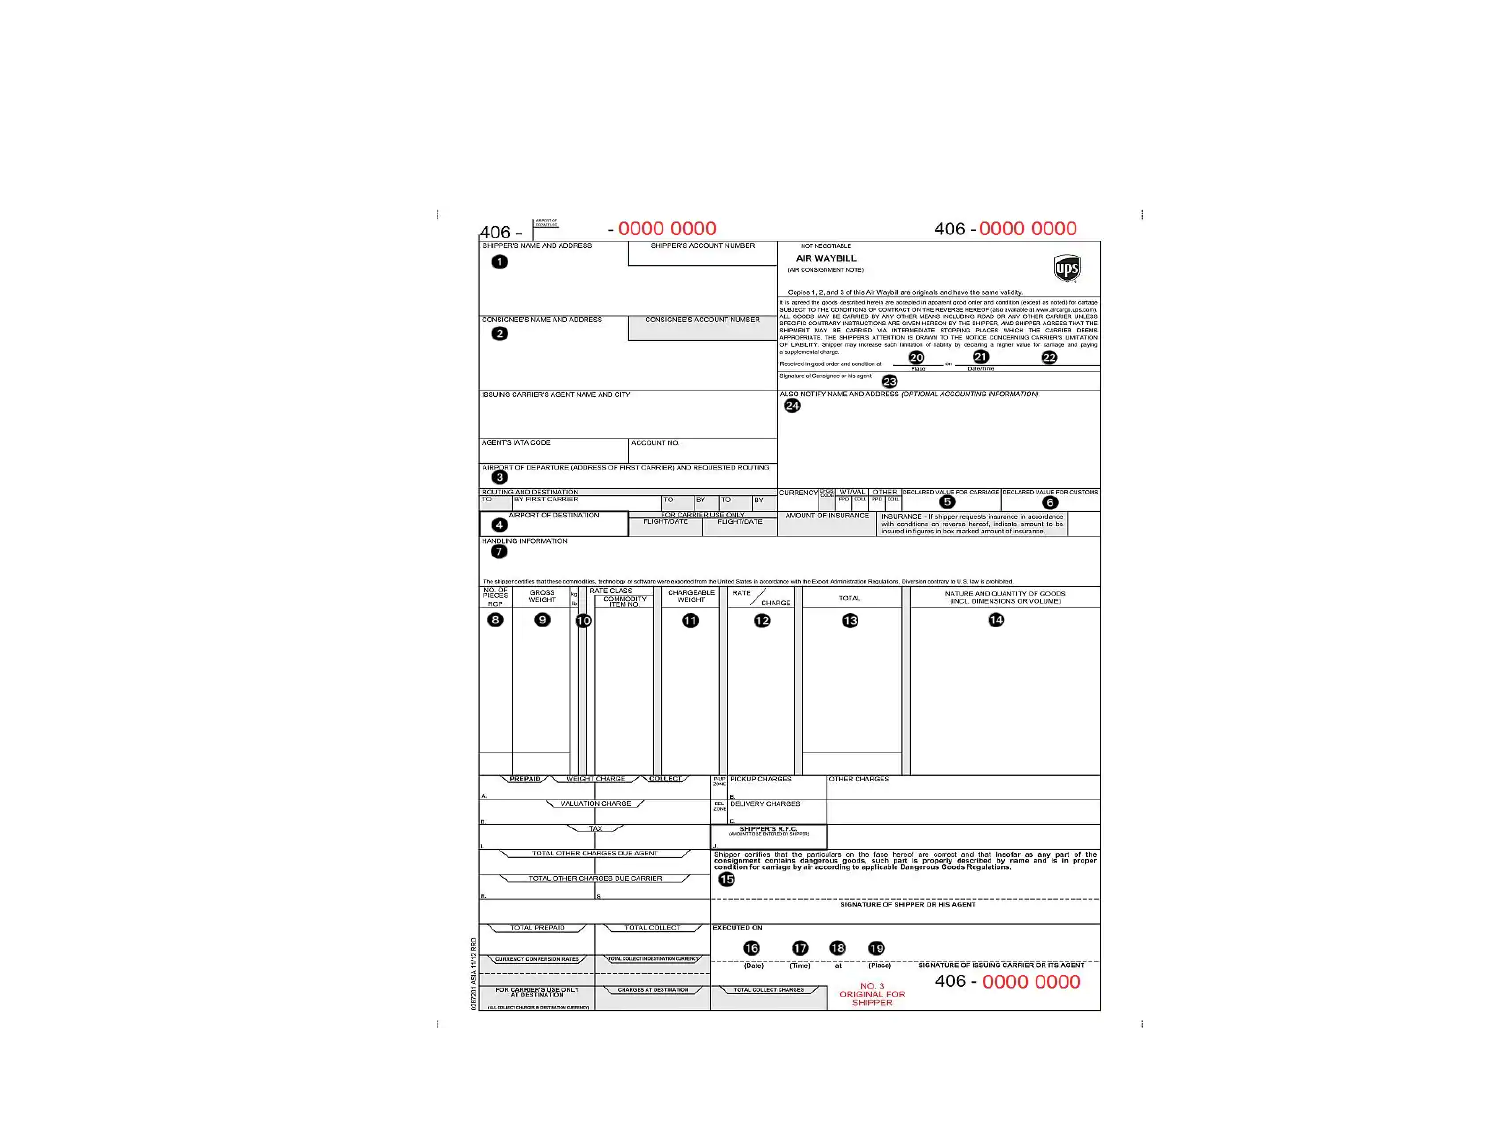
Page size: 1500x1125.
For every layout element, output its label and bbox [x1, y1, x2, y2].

picture [437, 206, 1146, 1028]
